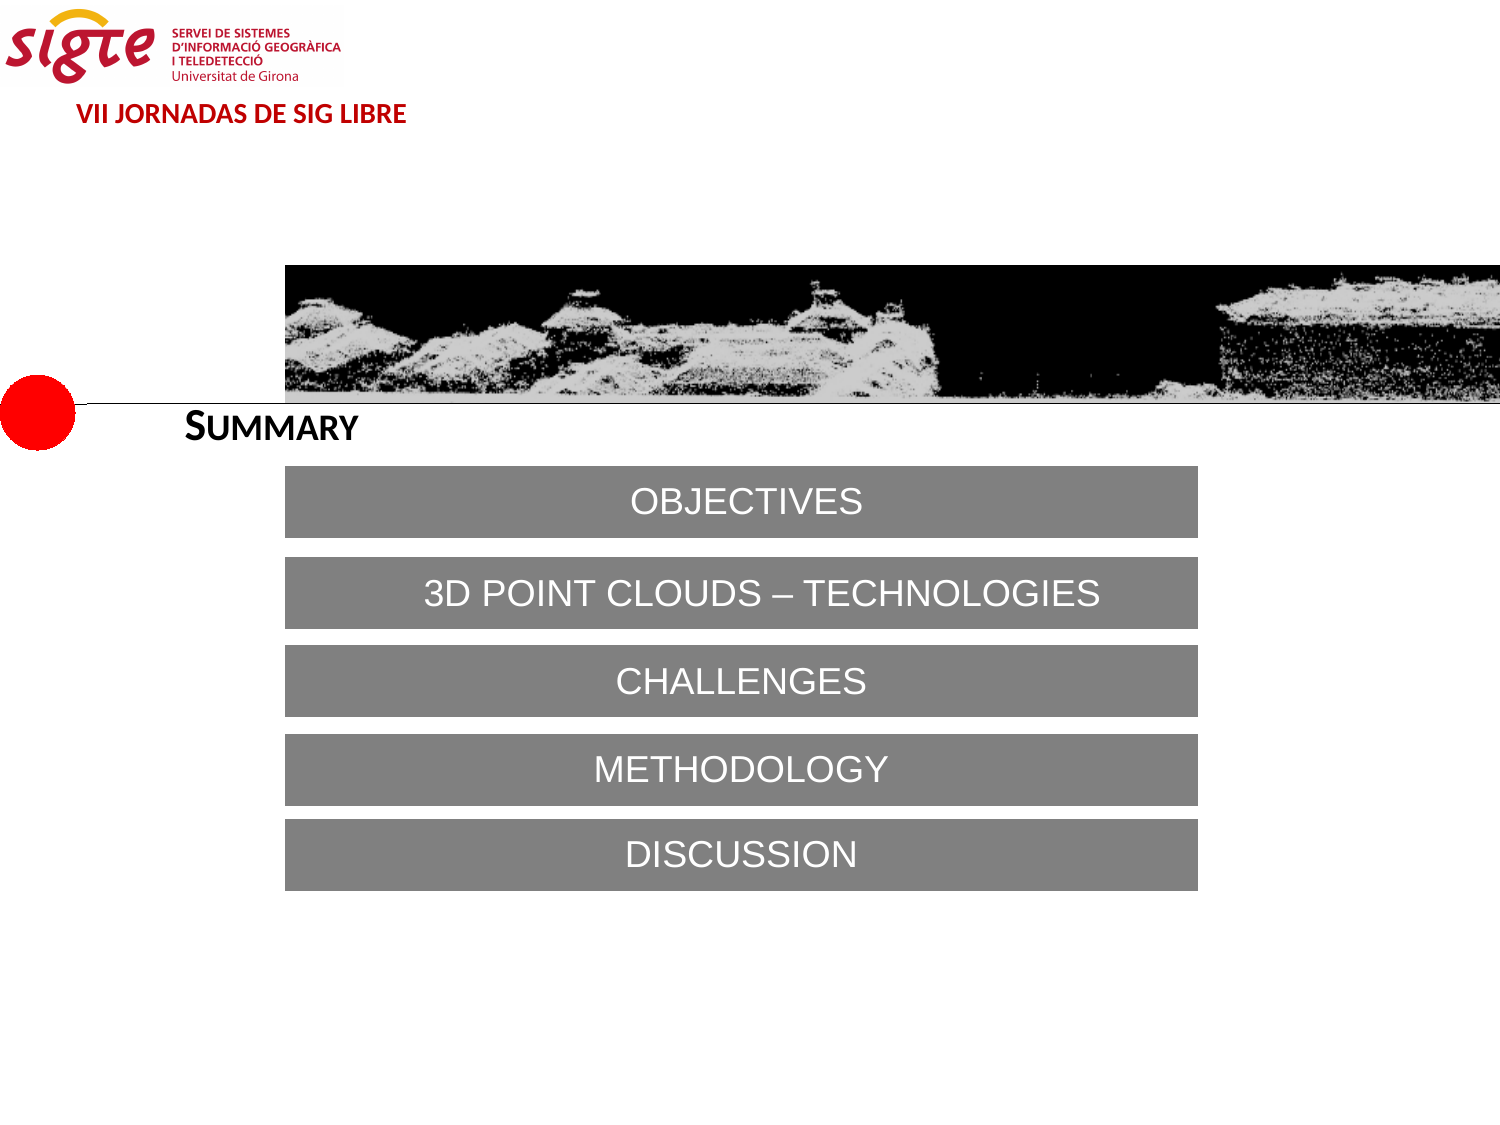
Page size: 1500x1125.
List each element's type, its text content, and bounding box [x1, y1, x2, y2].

picture [0, 5, 344, 87]
text_box [0, 375, 76, 451]
text_box OBJECTIVES [285, 466, 1198, 538]
text_box VII JORNADAS DE SIG LIBRE [61, 86, 423, 137]
text_box CHALLENGES [285, 645, 1198, 717]
text_box DISCUSSION [285, 819, 1198, 891]
picture [285, 265, 1500, 403]
text_box SUMMARY [169, 387, 374, 458]
text_box METHODOLOGY [285, 734, 1198, 806]
text_box 3D POINT CLOUDS – TECHNOLOGIES [285, 557, 1198, 629]
